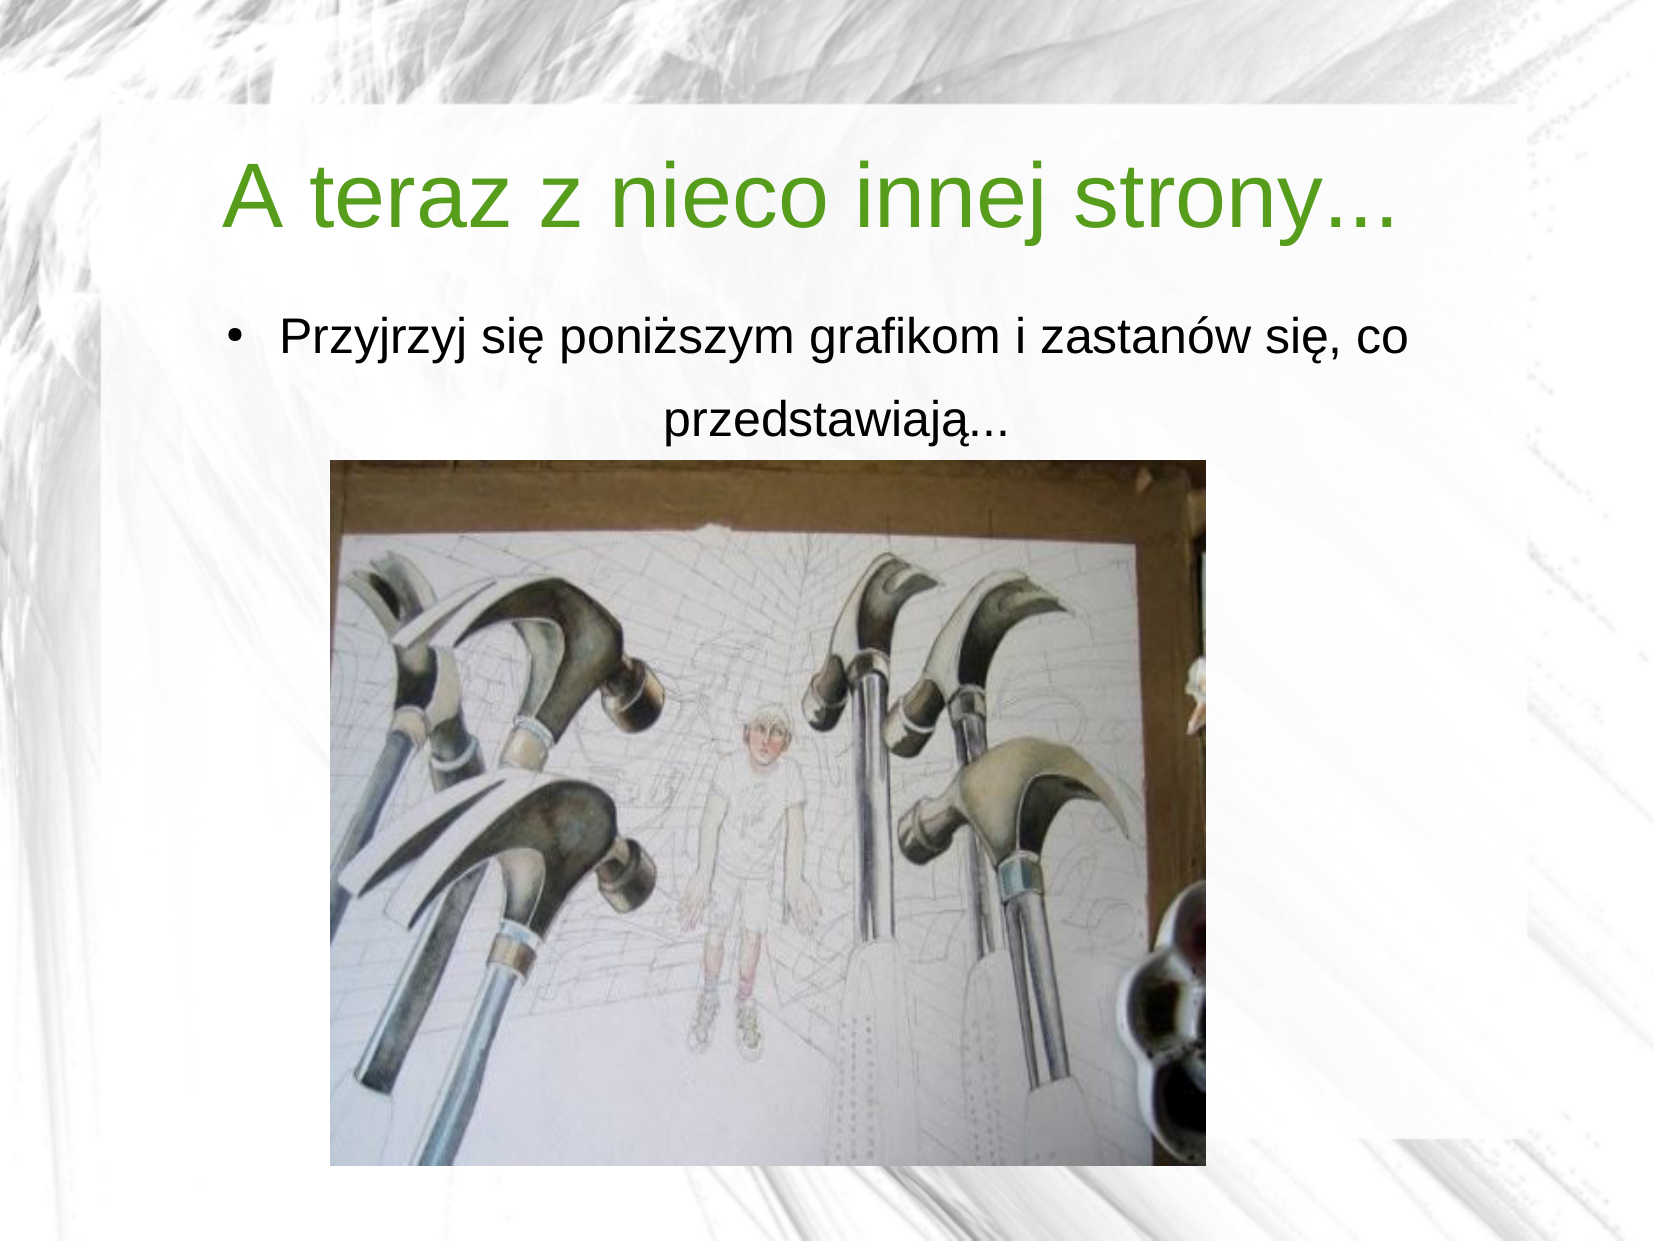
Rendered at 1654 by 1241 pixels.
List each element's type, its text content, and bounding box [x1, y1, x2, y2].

list Przyjrzyj się poniższym grafikom i zastanów się, co przedstawiają... [82, 280, 1536, 1205]
picture [0, 0, 1654, 1241]
title A teraz z nieco innej strony... [118, 112, 1506, 280]
